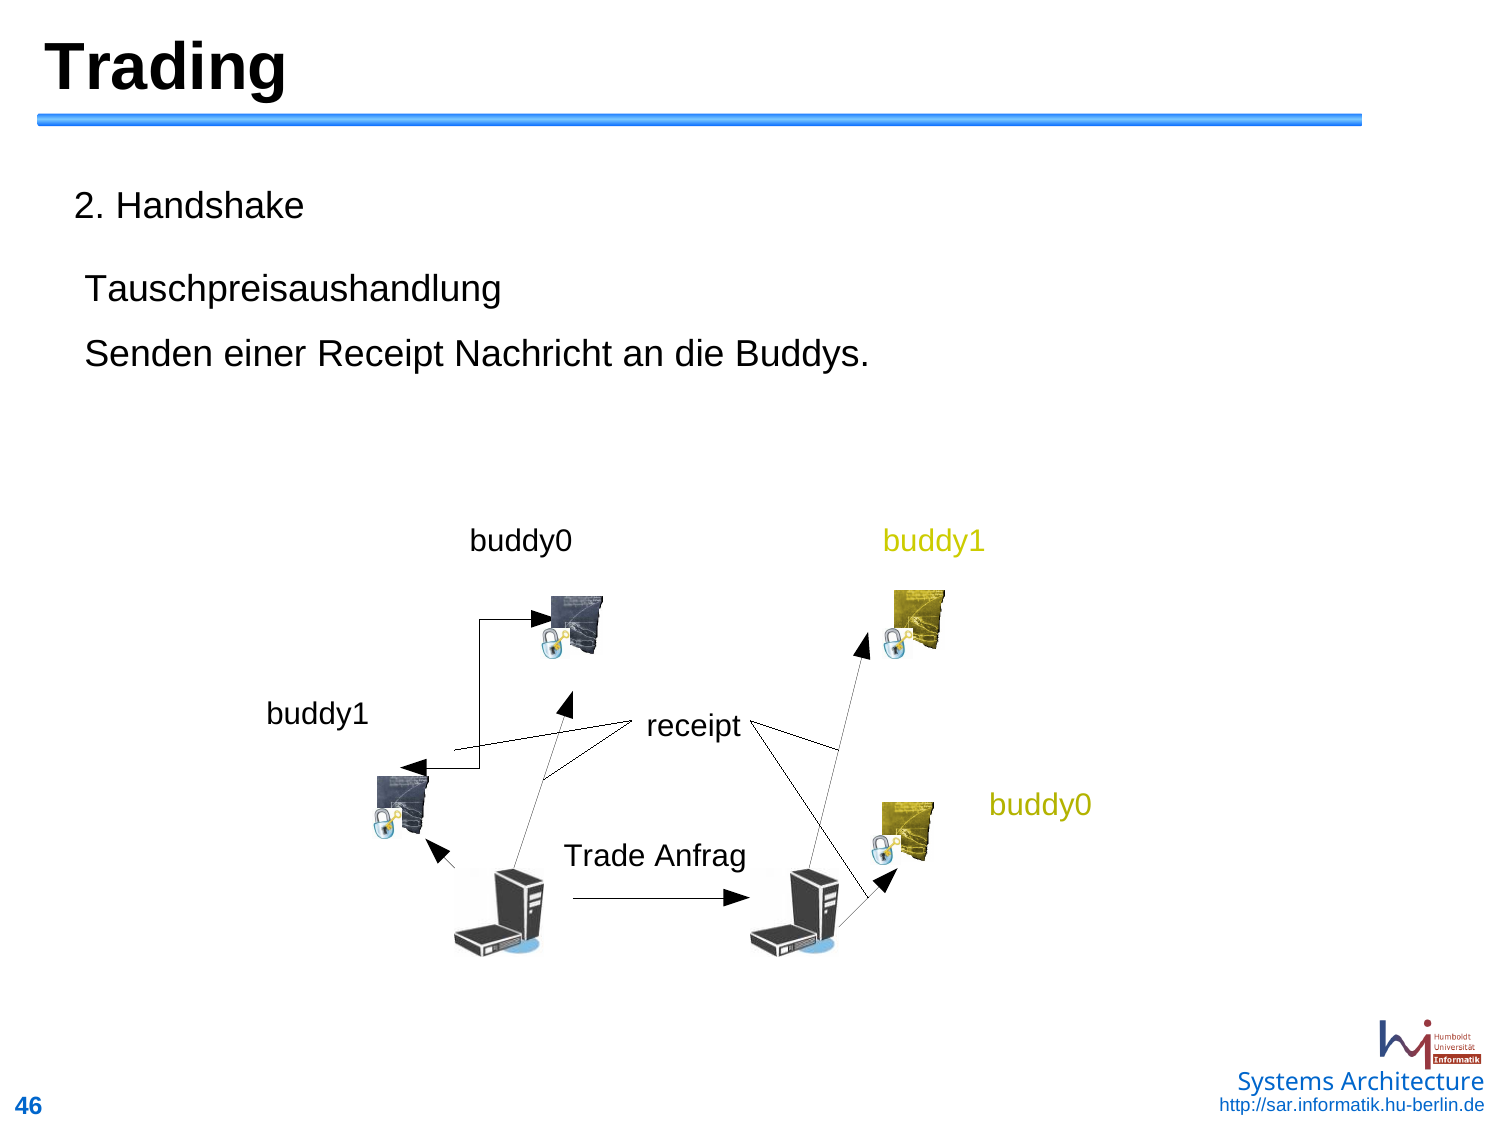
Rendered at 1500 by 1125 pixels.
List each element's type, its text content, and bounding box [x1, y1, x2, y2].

text_box buddy0 [974, 779, 1107, 830]
picture [540, 596, 603, 659]
picture [454, 868, 544, 957]
text_box buddy1 [251, 688, 384, 739]
text_box buddy0 [454, 516, 588, 566]
text_box 2. Handshake [59, 177, 331, 235]
picture [372, 776, 429, 839]
text_box Senden einer Receipt Nachricht an die Buddys. [59, 324, 894, 382]
picture [882, 590, 945, 659]
picture [1376, 1016, 1483, 1071]
picture [870, 802, 934, 866]
title Trading [29, 20, 1500, 114]
text_box receipt [631, 700, 757, 751]
text_box buddy1 [868, 516, 1001, 566]
text_box Tauschpreisaushandlung [59, 260, 537, 317]
text_box Trade Anfrag [548, 830, 762, 880]
picture [750, 868, 839, 957]
